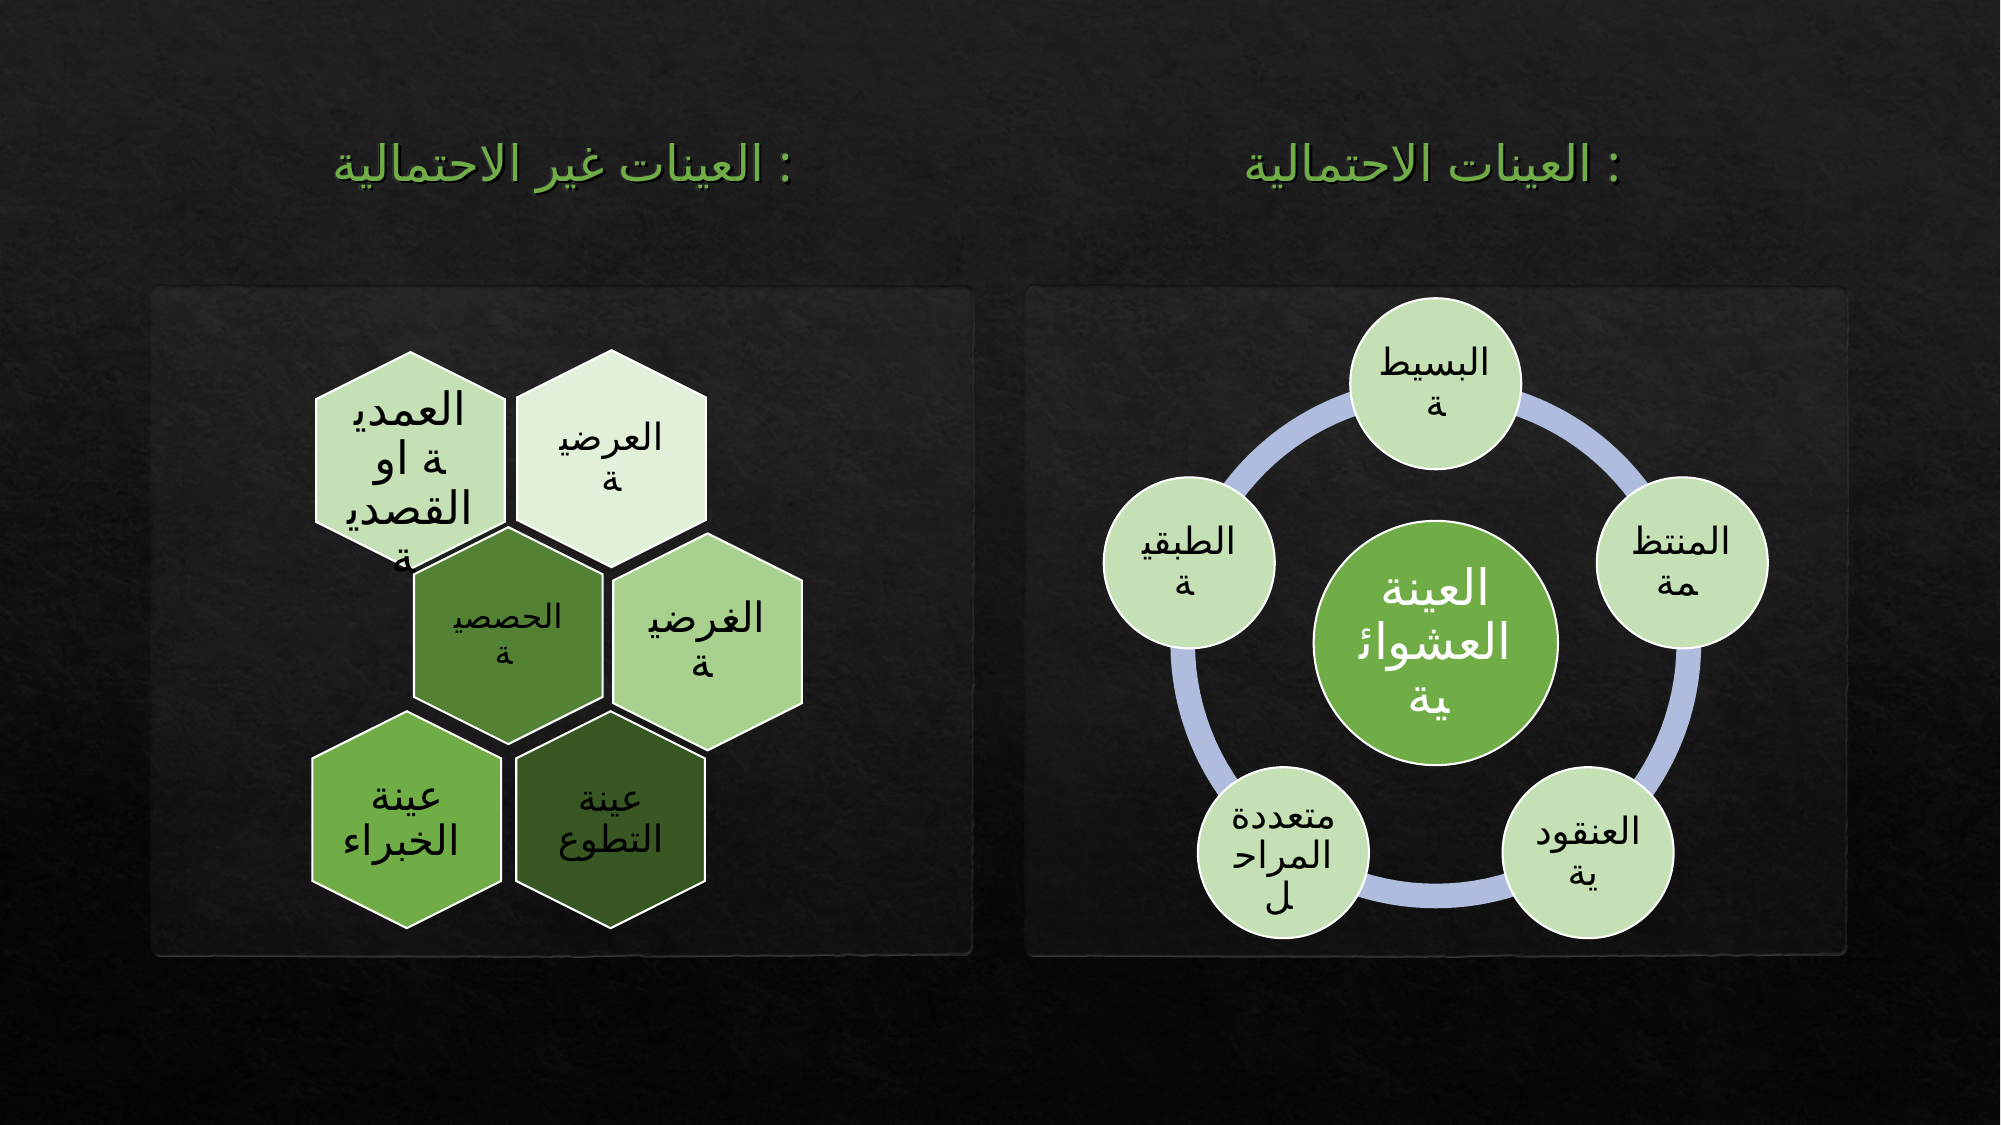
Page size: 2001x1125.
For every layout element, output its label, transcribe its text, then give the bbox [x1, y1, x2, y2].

text_box العنقودية [1502, 767, 1674, 939]
text_box عينة التطوع [516, 711, 705, 929]
text_box العرضية [517, 350, 706, 568]
text_box البسيطة [1350, 298, 1522, 470]
text_box متعددة المراحل [1197, 767, 1369, 939]
text_box عينة الخبراء [312, 711, 502, 929]
text_box [1358, 873, 1514, 909]
list العينات الاحتمالية : [1040, 85, 1825, 199]
text_box [1223, 391, 1356, 497]
list العينات غير الاحتمالية : [171, 85, 954, 199]
text_box المنتظمة [1596, 477, 1768, 649]
text_box [1634, 647, 1702, 796]
text_box العينة العشوائية [1313, 520, 1558, 766]
text_box الحصصية [413, 527, 603, 745]
text_box [1170, 647, 1238, 796]
text_box الغرضية [613, 533, 802, 751]
text_box [1515, 391, 1649, 497]
text_box الطبقية [1103, 477, 1275, 649]
text_box العمدية او القصدية [316, 352, 505, 569]
